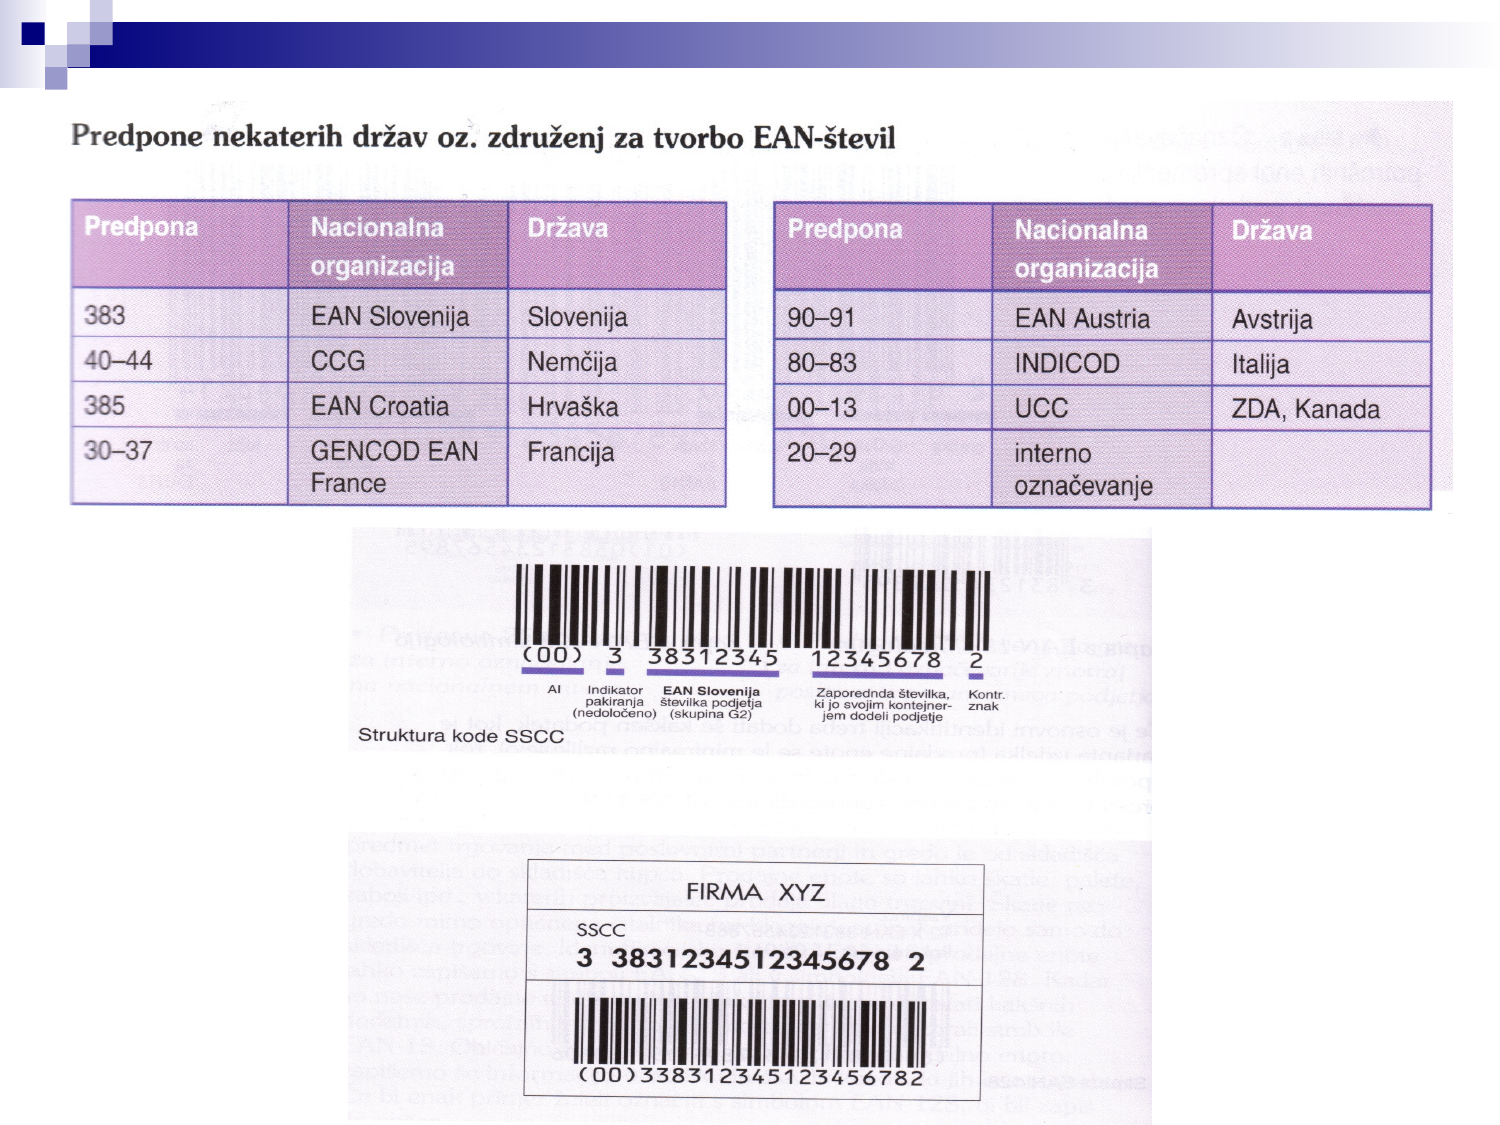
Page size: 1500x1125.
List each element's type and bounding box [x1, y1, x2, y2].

picture [41, 101, 1453, 1125]
